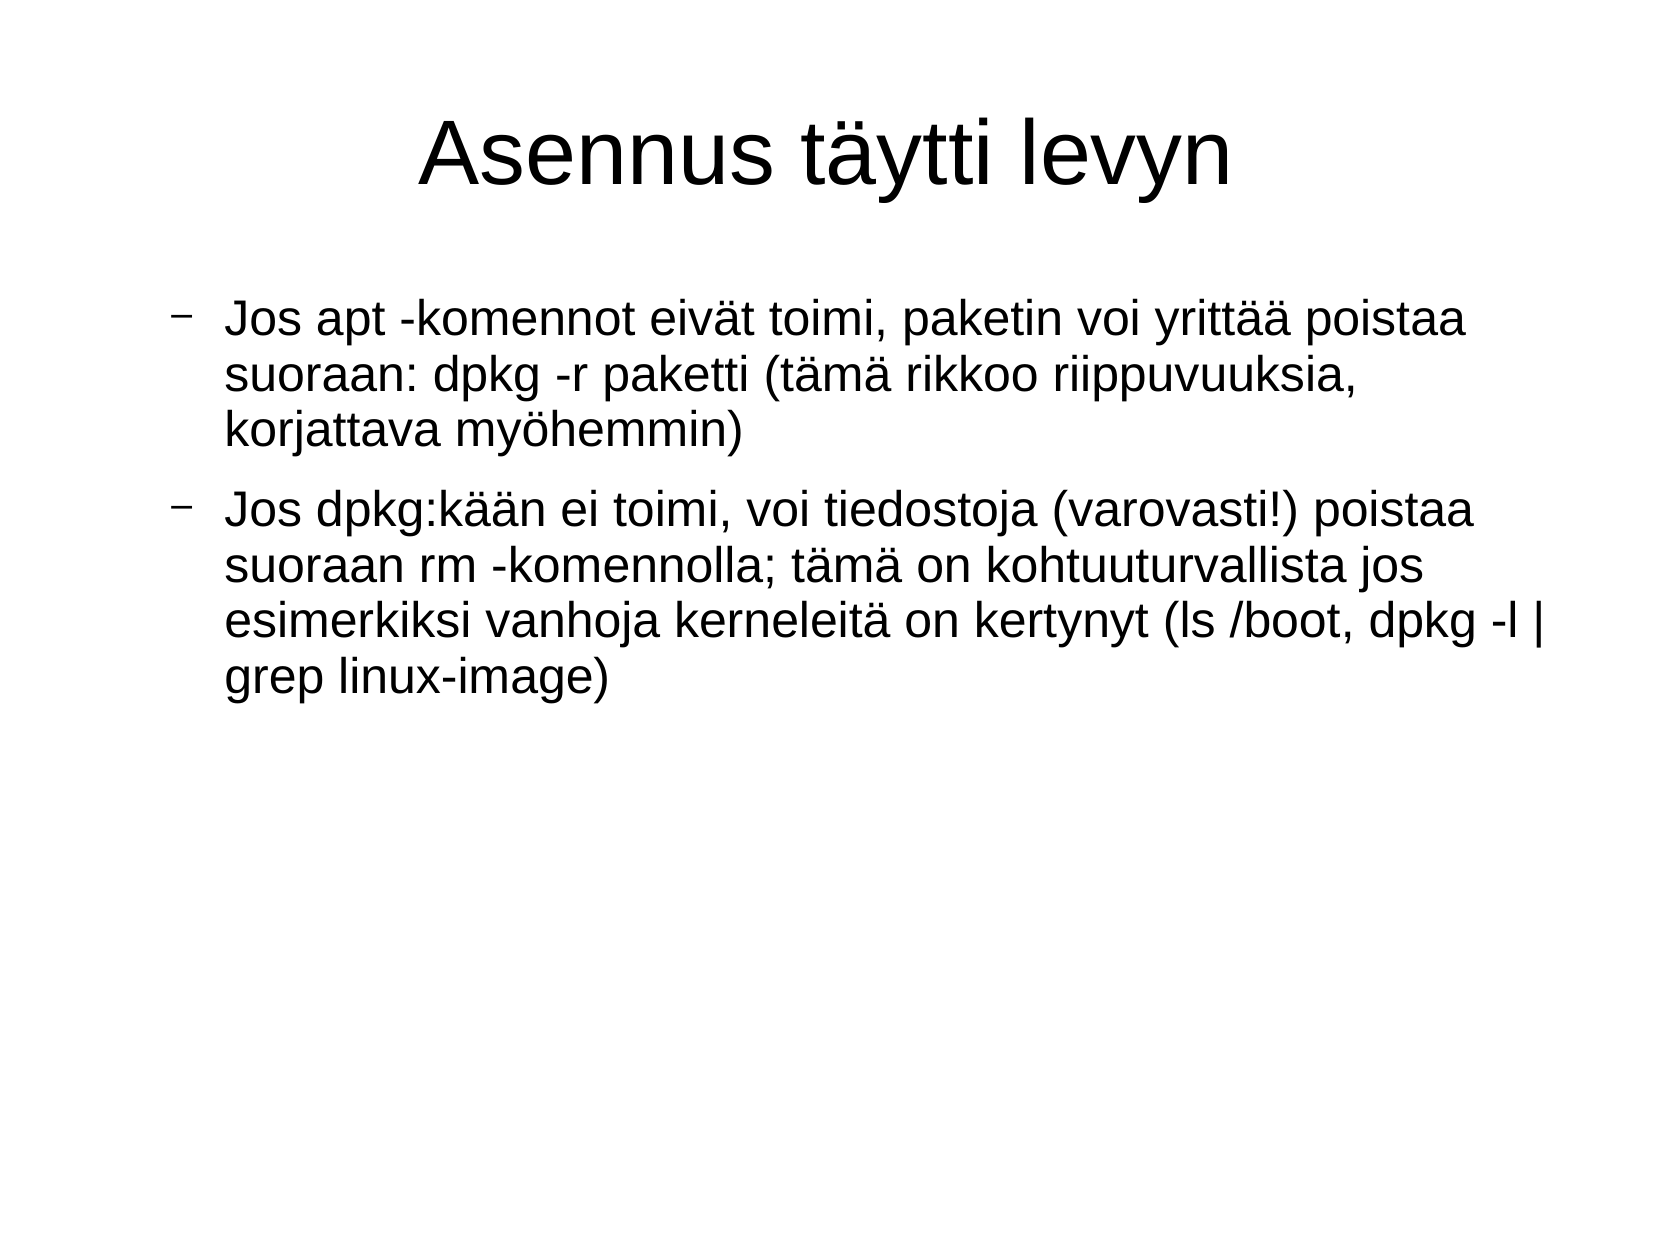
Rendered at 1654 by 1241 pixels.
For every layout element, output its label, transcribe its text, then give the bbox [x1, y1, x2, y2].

title Asennus täytti levyn [82, 49, 1571, 257]
list Jos apt -komennot eivät toimi, paketin voi yrittää poistaa suoraan: dpkg -r paketti (tämä rikkoo riippuvuuksia, korjattava myöhemmin) Jos dpkg:kään ei toimi, voi tiedostoja (varovasti!) poistaa suoraan rm -komennolla; tämä on kohtuuturvallista jos esimerkiksi vanhoja kerneleitä on kertynyt (ls /boot, dpkg -l |grep linux-image) [82, 290, 1571, 1010]
